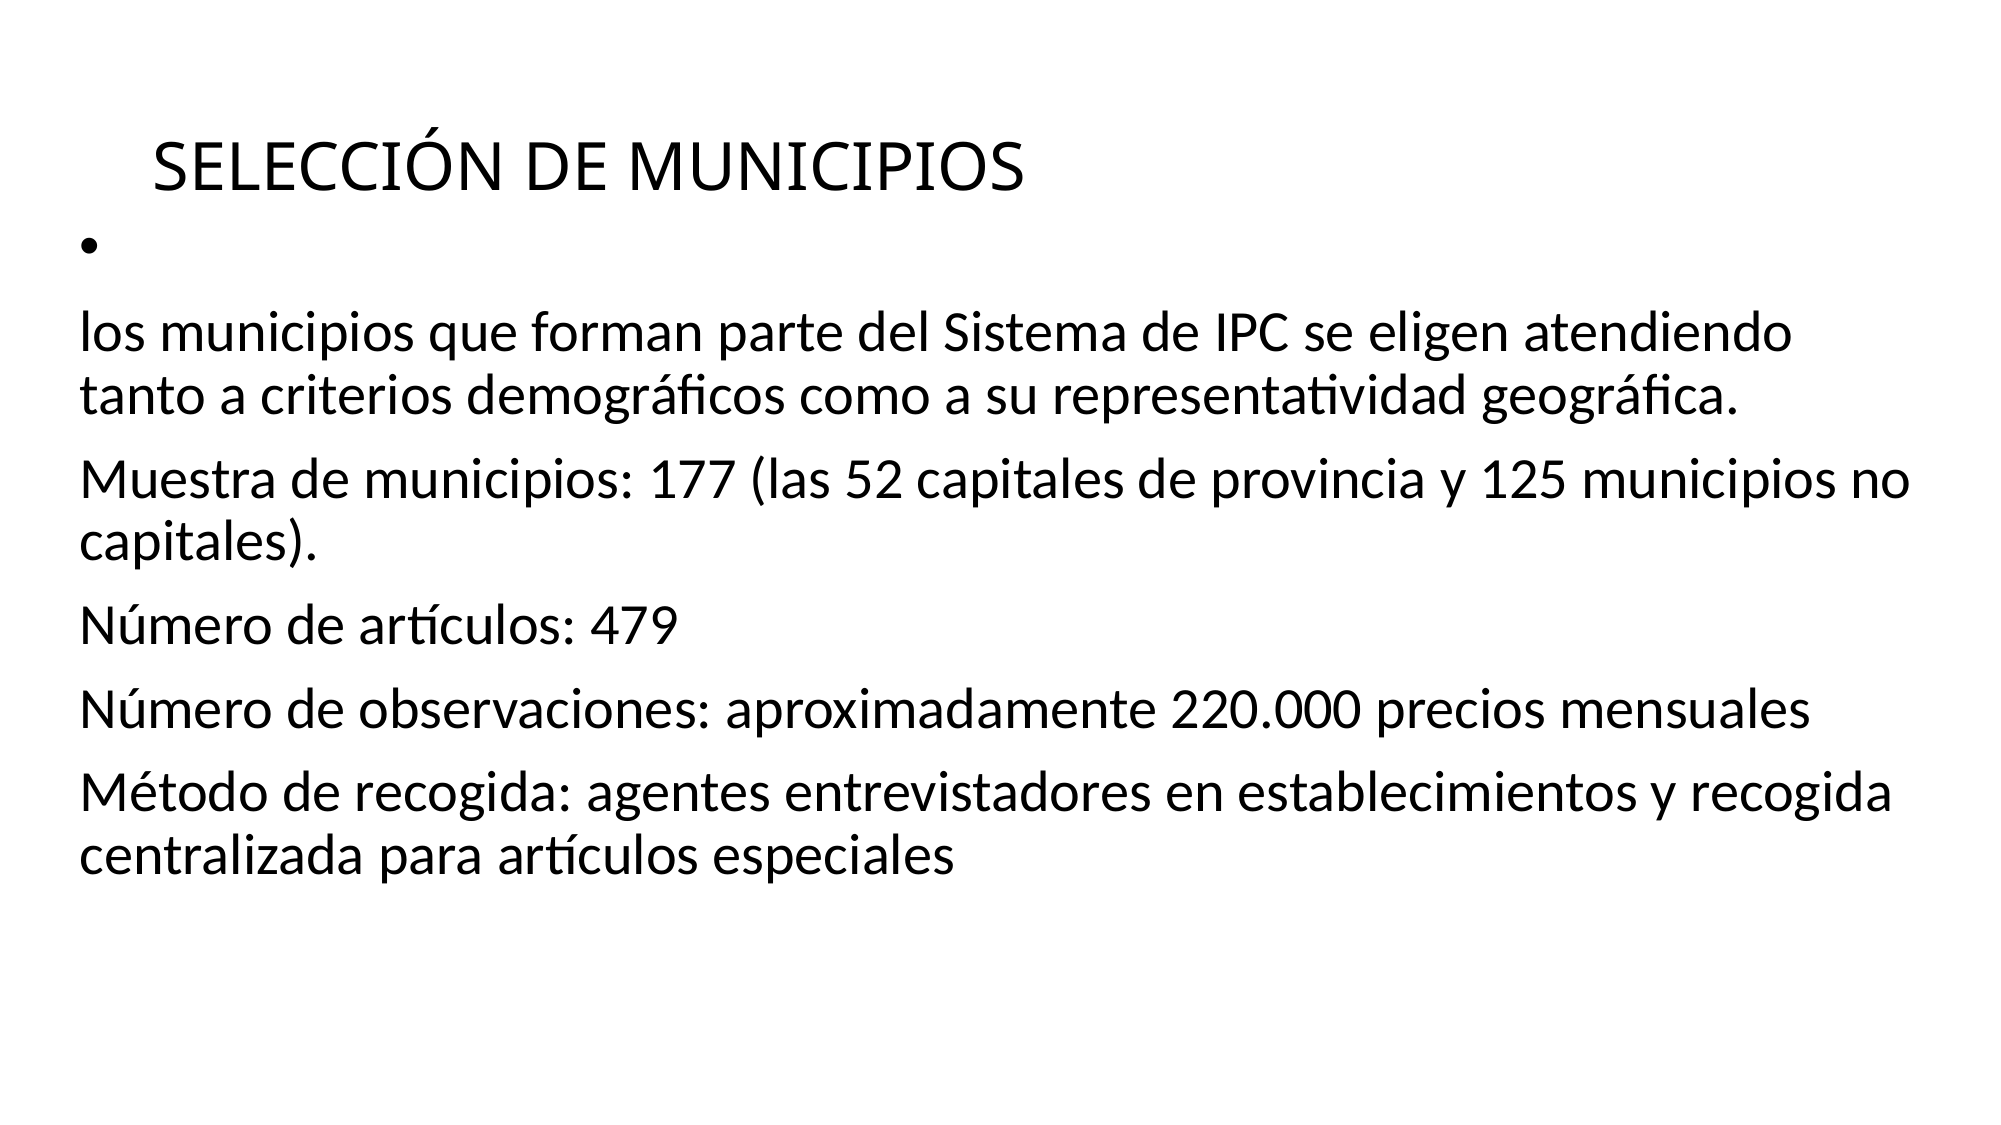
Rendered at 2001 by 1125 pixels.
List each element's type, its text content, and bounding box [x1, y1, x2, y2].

list los municipios que forman parte del Sistema de IPC se eligen atendiendo tanto a criterios demográficos como a su representatividad geográfica. Muestra de municipios: 177 (las 52 capitales de provincia y 125 municipios no capitales). Número de artículos: 479 Número de observaciones: aproximadamente 220.000 precios mensuales Método de recogida: agentes entrevistadores en establecimientos y recogida centralizada para artículos especiales [64, 203, 1944, 1014]
title SELECCIÓN DE MUNICIPIOS [137, 59, 1863, 203]
